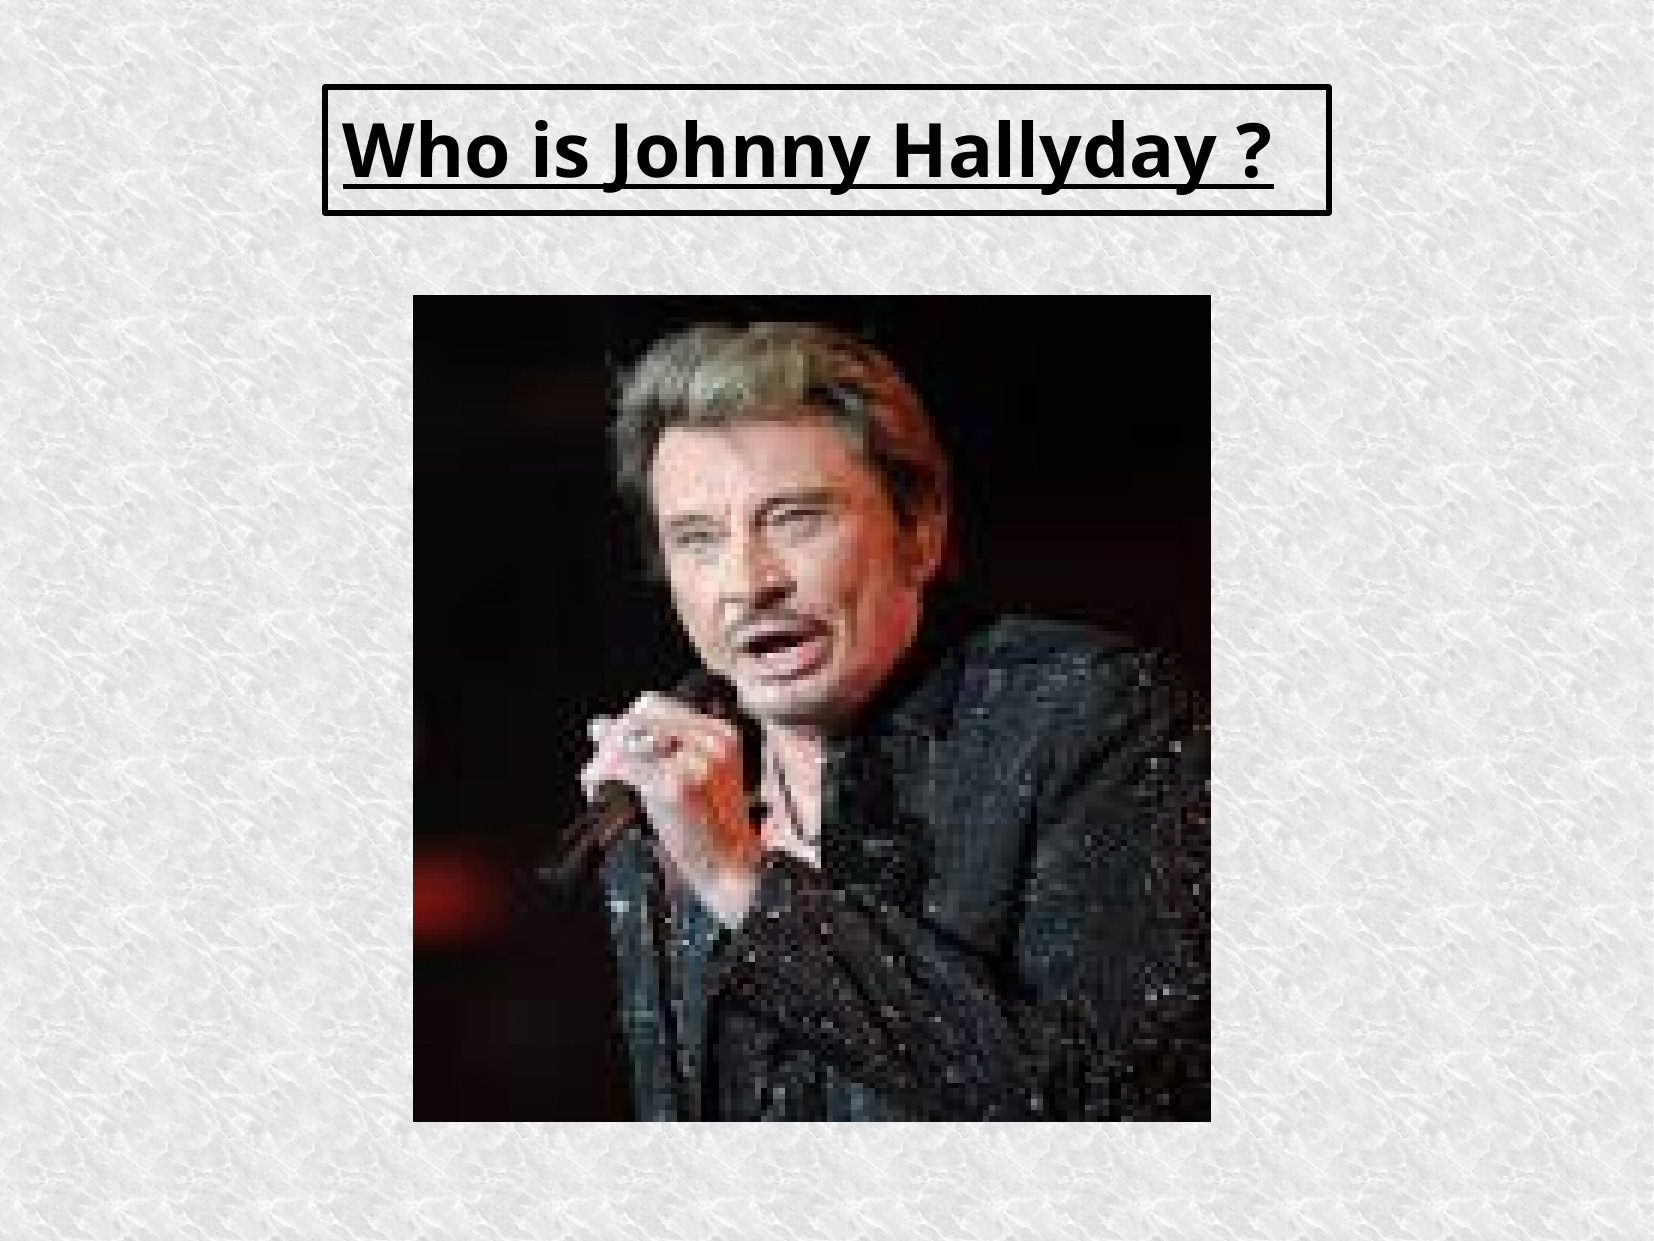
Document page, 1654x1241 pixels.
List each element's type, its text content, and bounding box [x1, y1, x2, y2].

picture [0, 0, 1654, 1241]
text_box Who is Johnny Hallyday ? [324, 87, 1329, 213]
